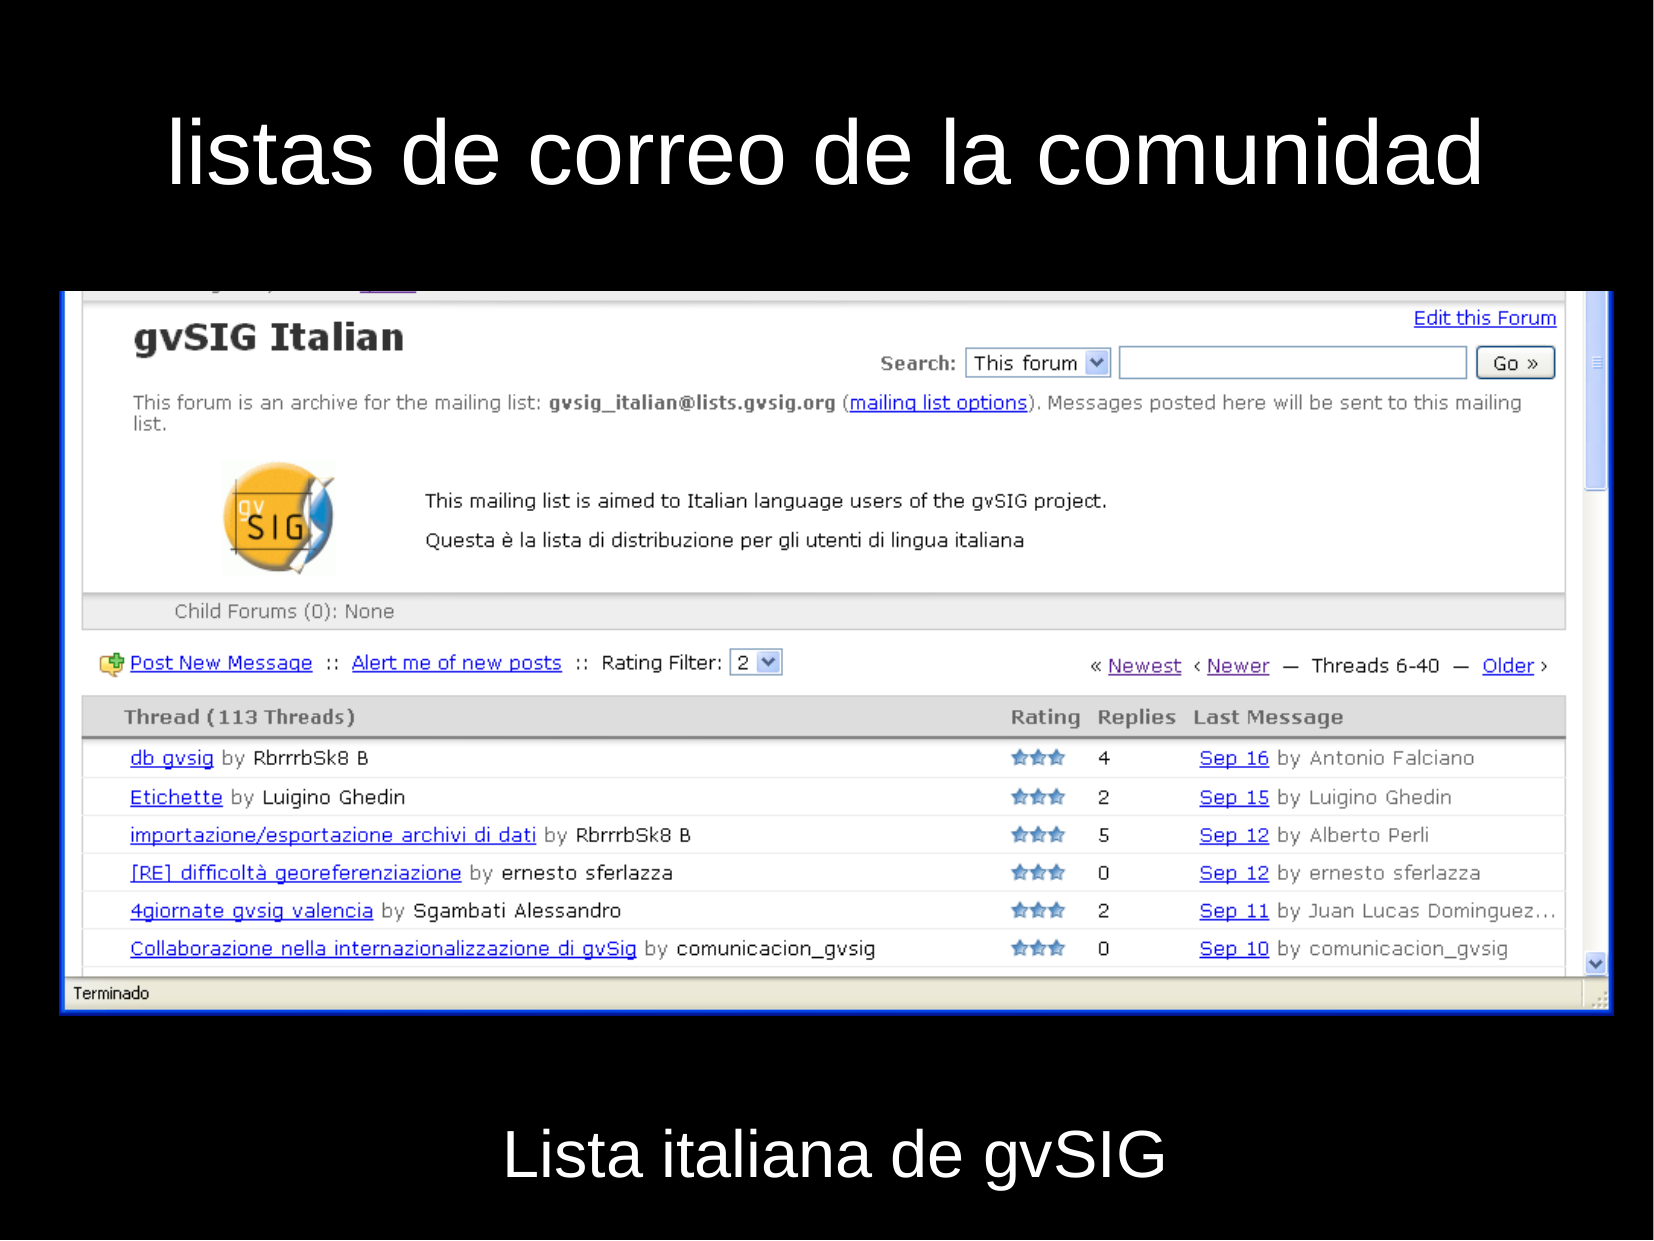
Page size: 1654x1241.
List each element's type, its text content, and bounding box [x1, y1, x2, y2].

title listas de correo de la comunidad [82, 56, 1571, 250]
list Lista italiana de gvSIG [82, 1116, 1571, 1211]
picture [59, 291, 1615, 1016]
